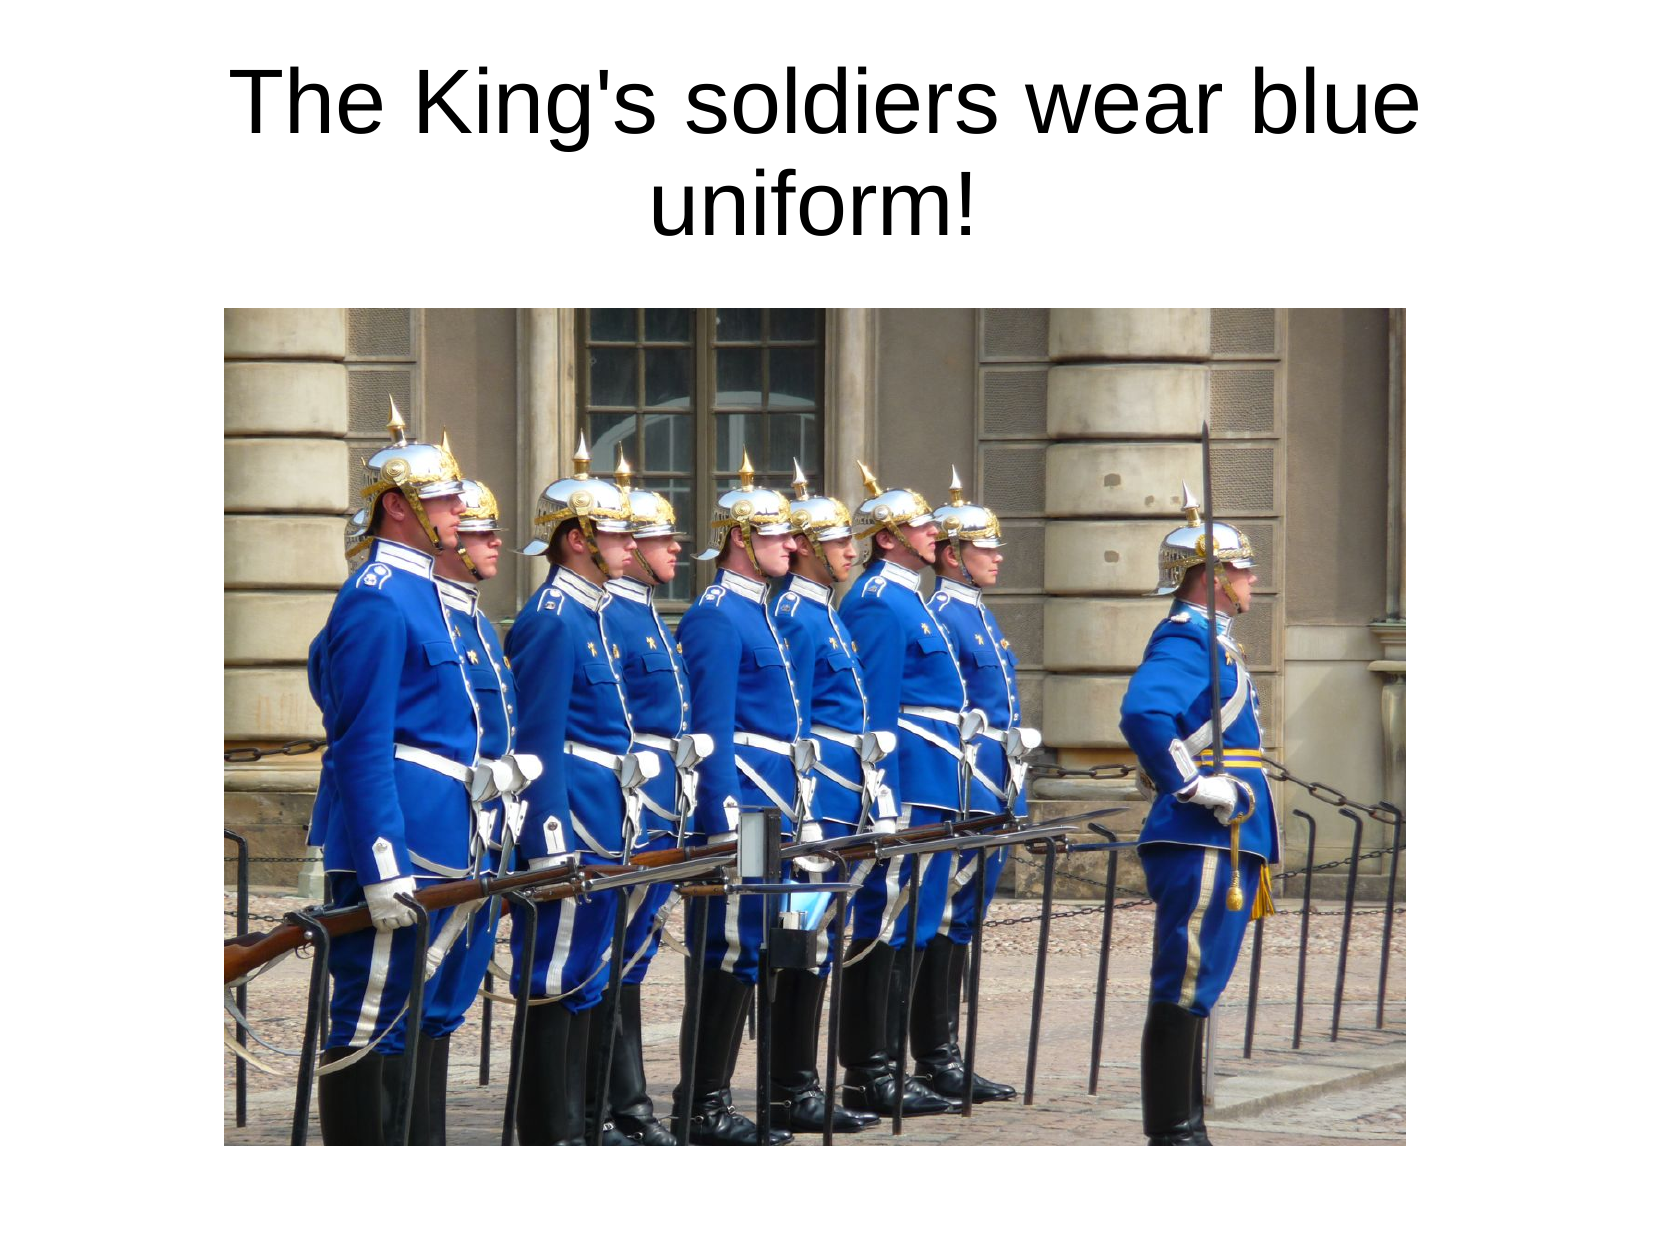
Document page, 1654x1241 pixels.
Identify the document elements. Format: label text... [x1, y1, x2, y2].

title The King's soldiers wear blue uniform! [82, 49, 1571, 257]
picture [224, 308, 1406, 1146]
